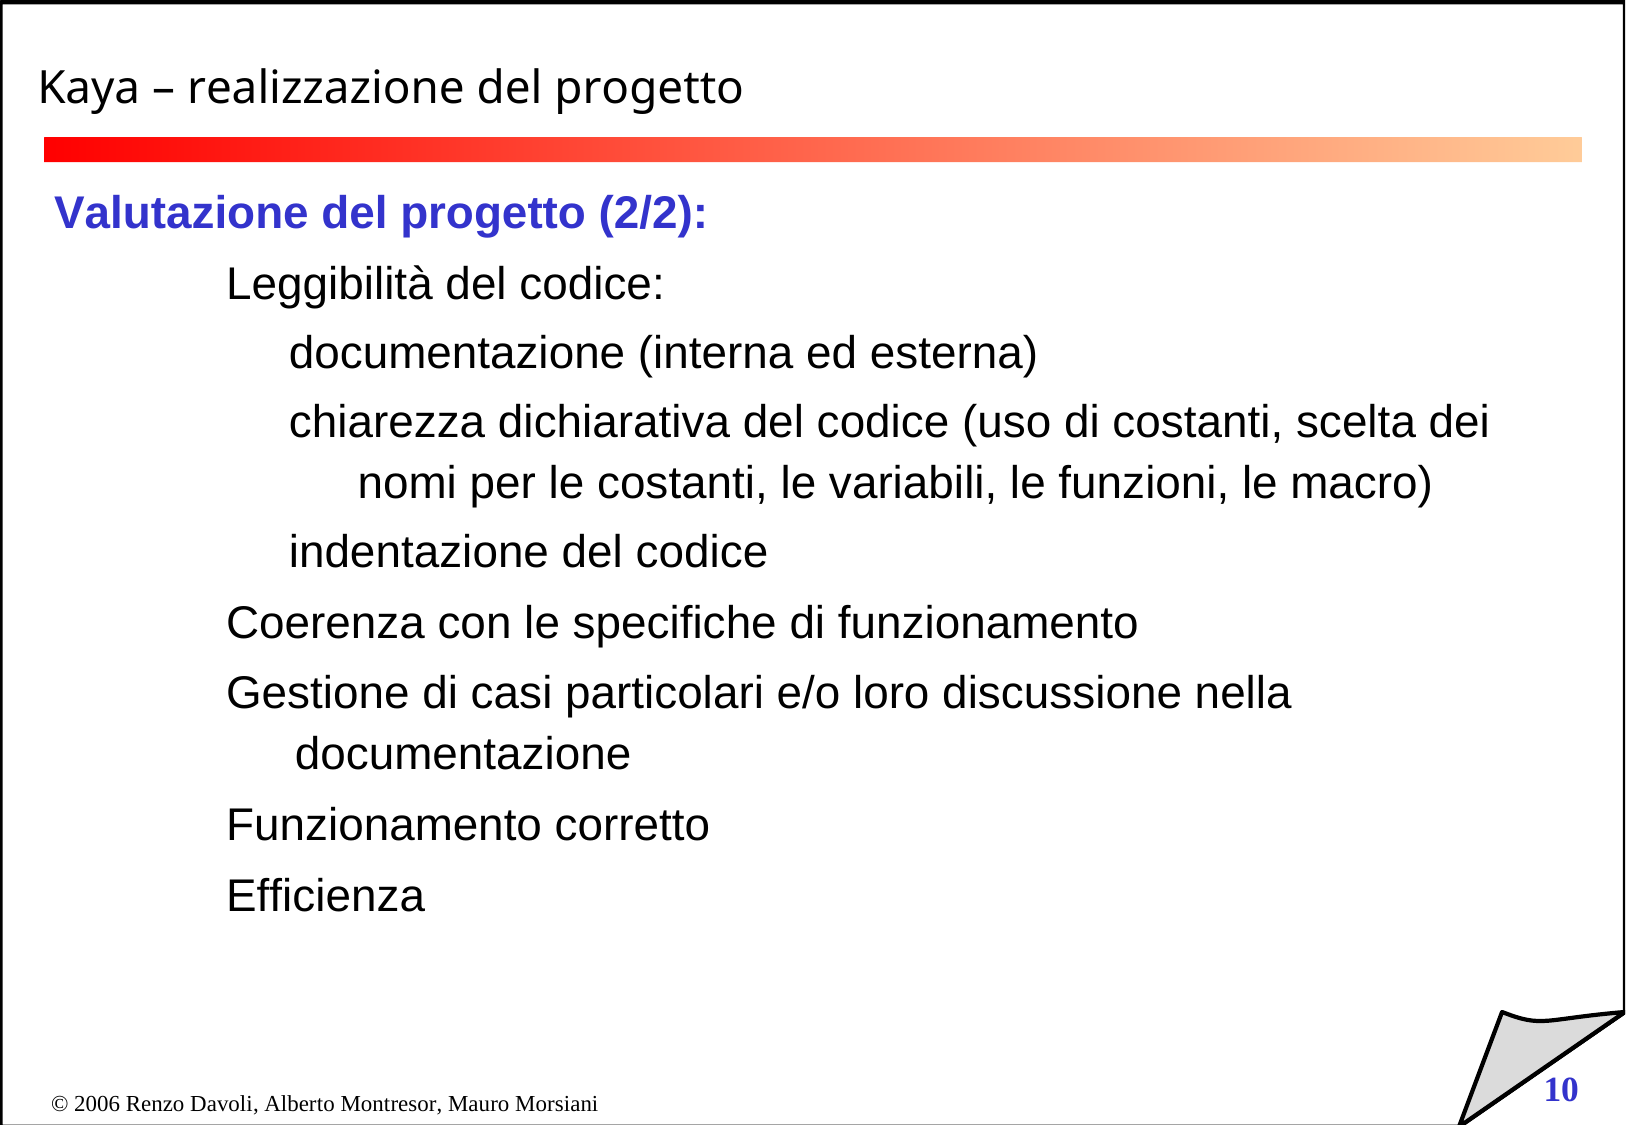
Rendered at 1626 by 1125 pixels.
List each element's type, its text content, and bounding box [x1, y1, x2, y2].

list Valutazione del progetto (2/2): Leggibilità del codice: documentazione (interna ed esterna) chiarezza dichiarativa del codice (uso di costanti, scelta dei nomi per le costanti, le variabili, le funzioni, le macro) indentazione del codice Coerenza con le specifiche di funzionamento Gestione di casi particolari e/o loro discussione nella documentazione Funzionamento corretto Efficienza [54, 187, 1571, 1095]
title Kaya – realizzazione del progetto [37, 44, 1588, 131]
